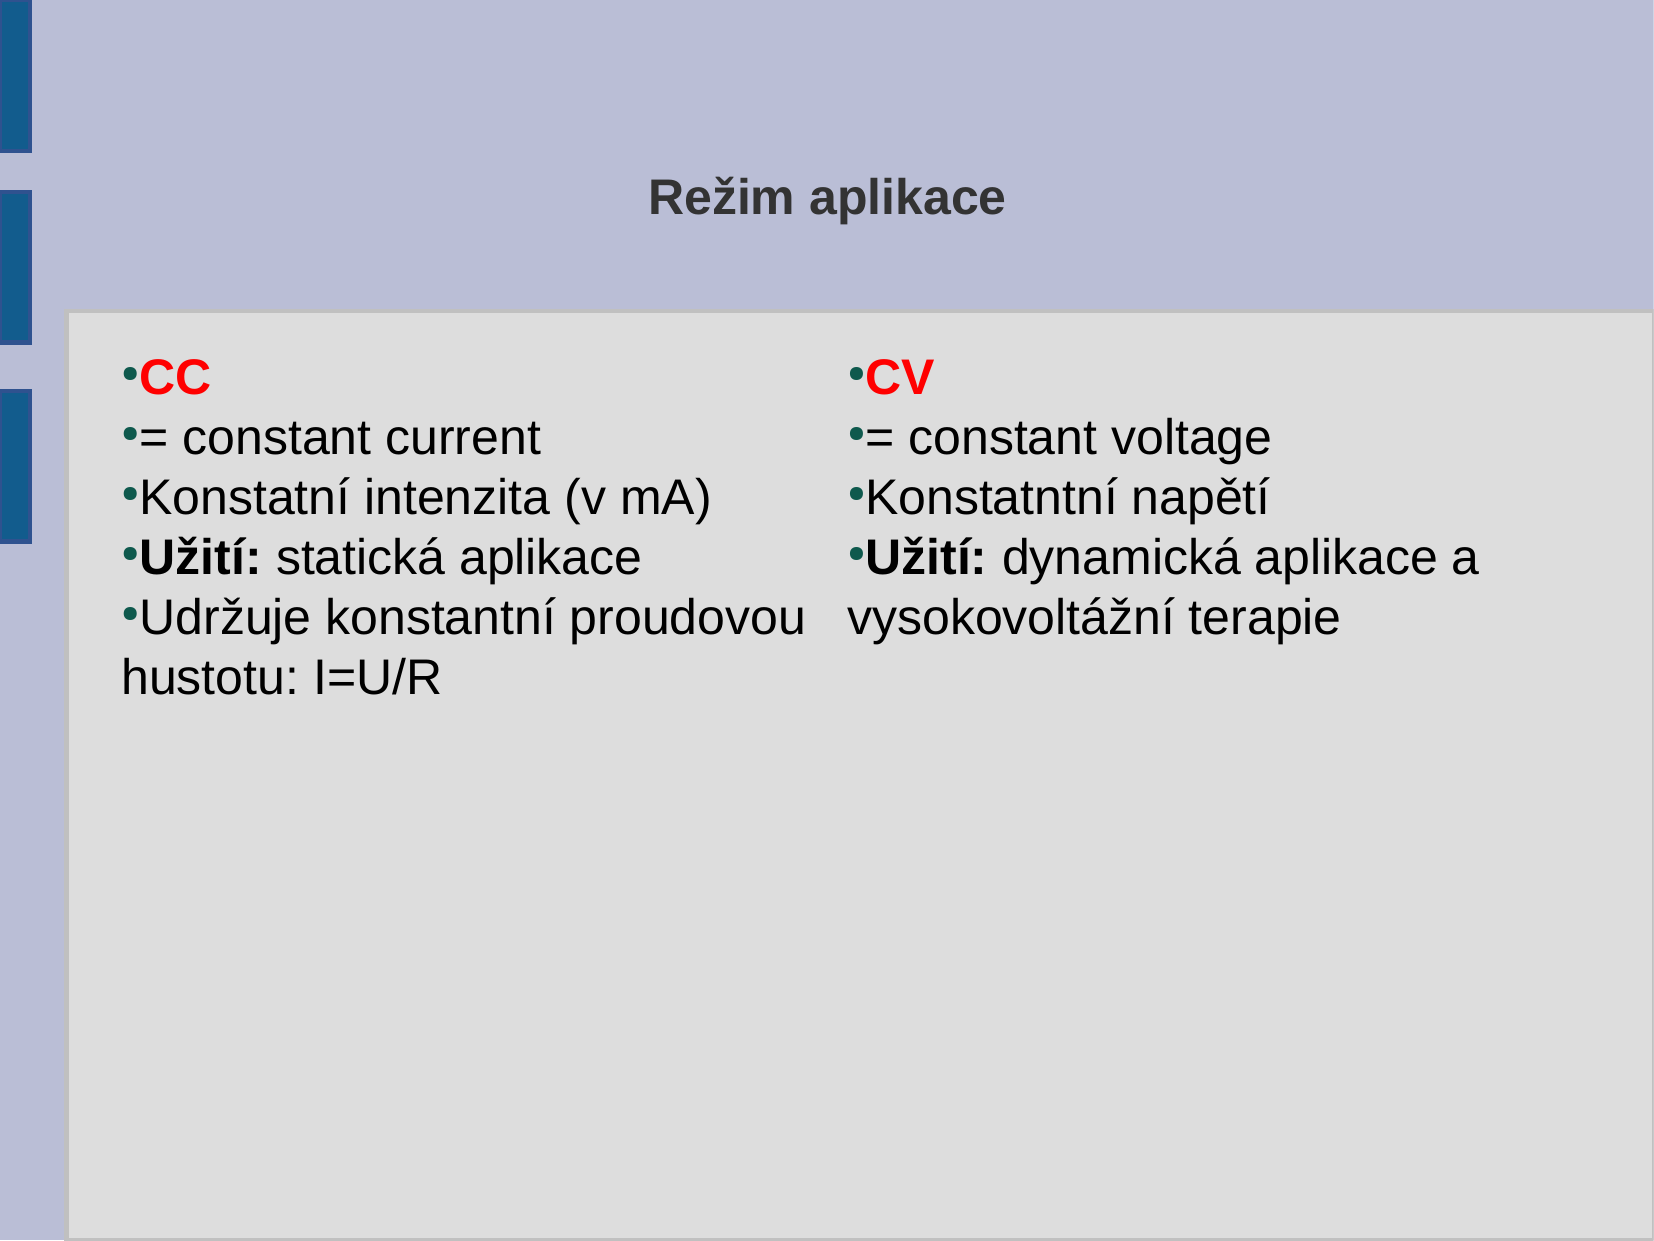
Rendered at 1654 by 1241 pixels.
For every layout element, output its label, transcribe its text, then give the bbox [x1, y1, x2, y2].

list CC = constant current Konstatní intenzita (v mA) Užití: statická aplikace Udržuje konstantní proudovou hustotu: I=U/R [121, 344, 811, 1127]
title Režim aplikace [121, 91, 1534, 299]
list CV = constant voltage Konstatntní napětí Užití: dynamická aplikace a vysokovoltážní terapie [847, 344, 1537, 1127]
